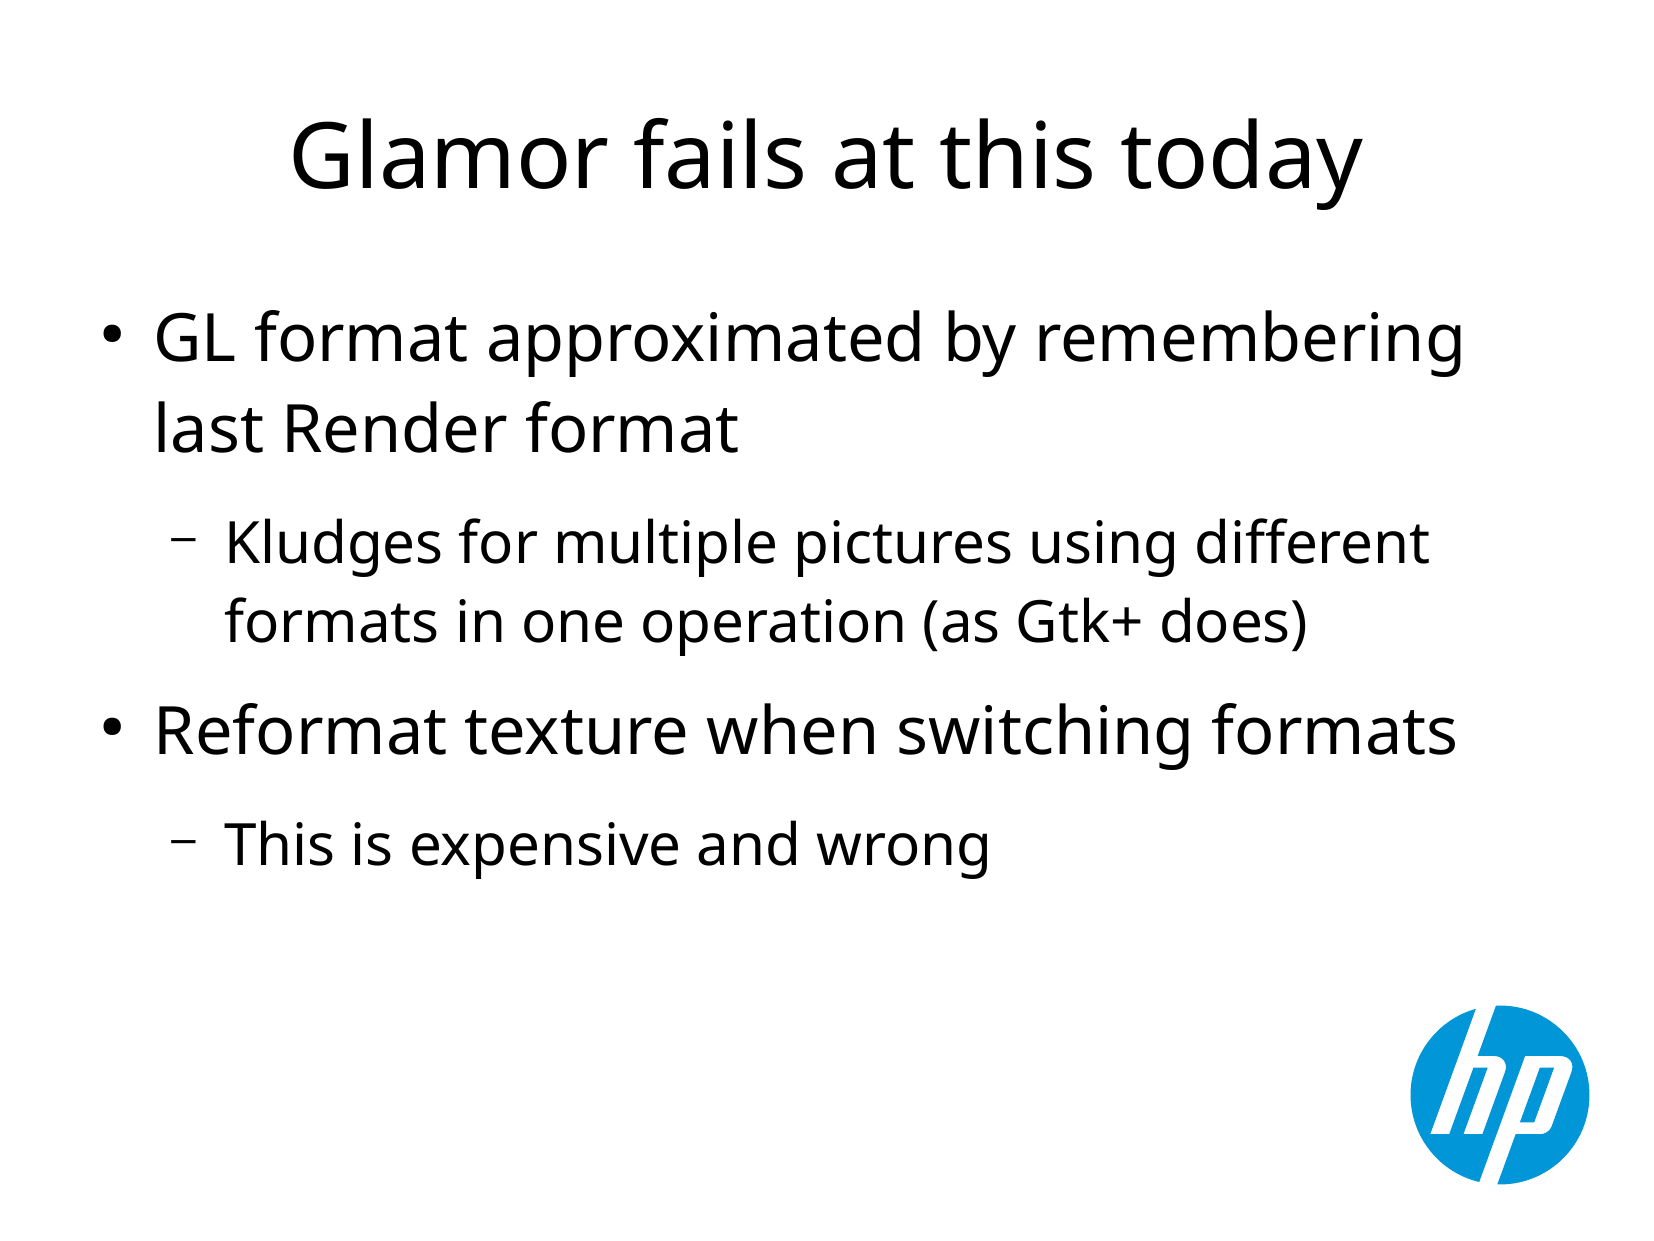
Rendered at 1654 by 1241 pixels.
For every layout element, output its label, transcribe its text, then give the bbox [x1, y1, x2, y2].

title Glamor fails at this today [82, 49, 1571, 257]
list GL format approximated by remembering last Render format Kludges for multiple pictures using different formats in one operation (as Gtk+ does) Reformat texture when switching formats This is expensive and wrong [82, 290, 1571, 1010]
